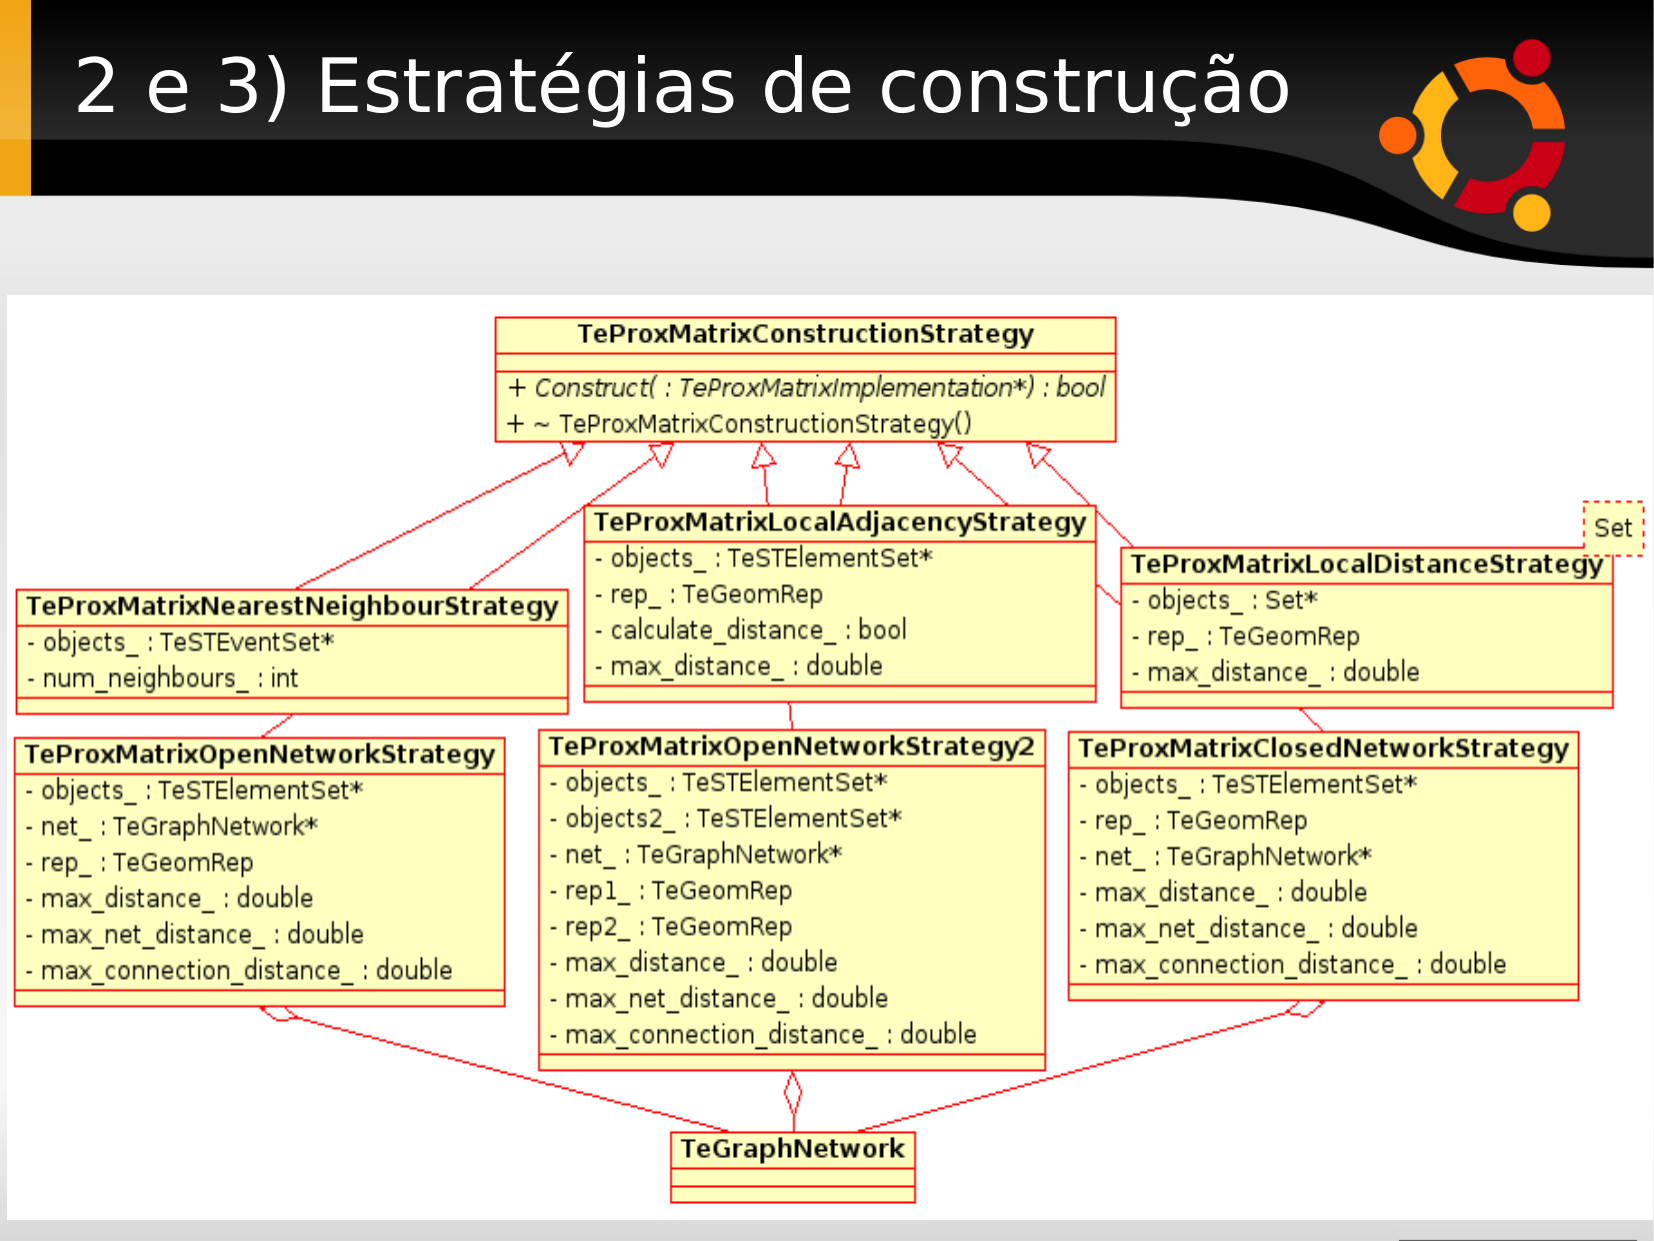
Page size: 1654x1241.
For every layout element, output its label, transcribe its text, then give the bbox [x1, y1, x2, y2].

text_box 2 e 3) Estratégias de construção [59, 35, 1418, 138]
picture [0, 0, 1654, 1241]
